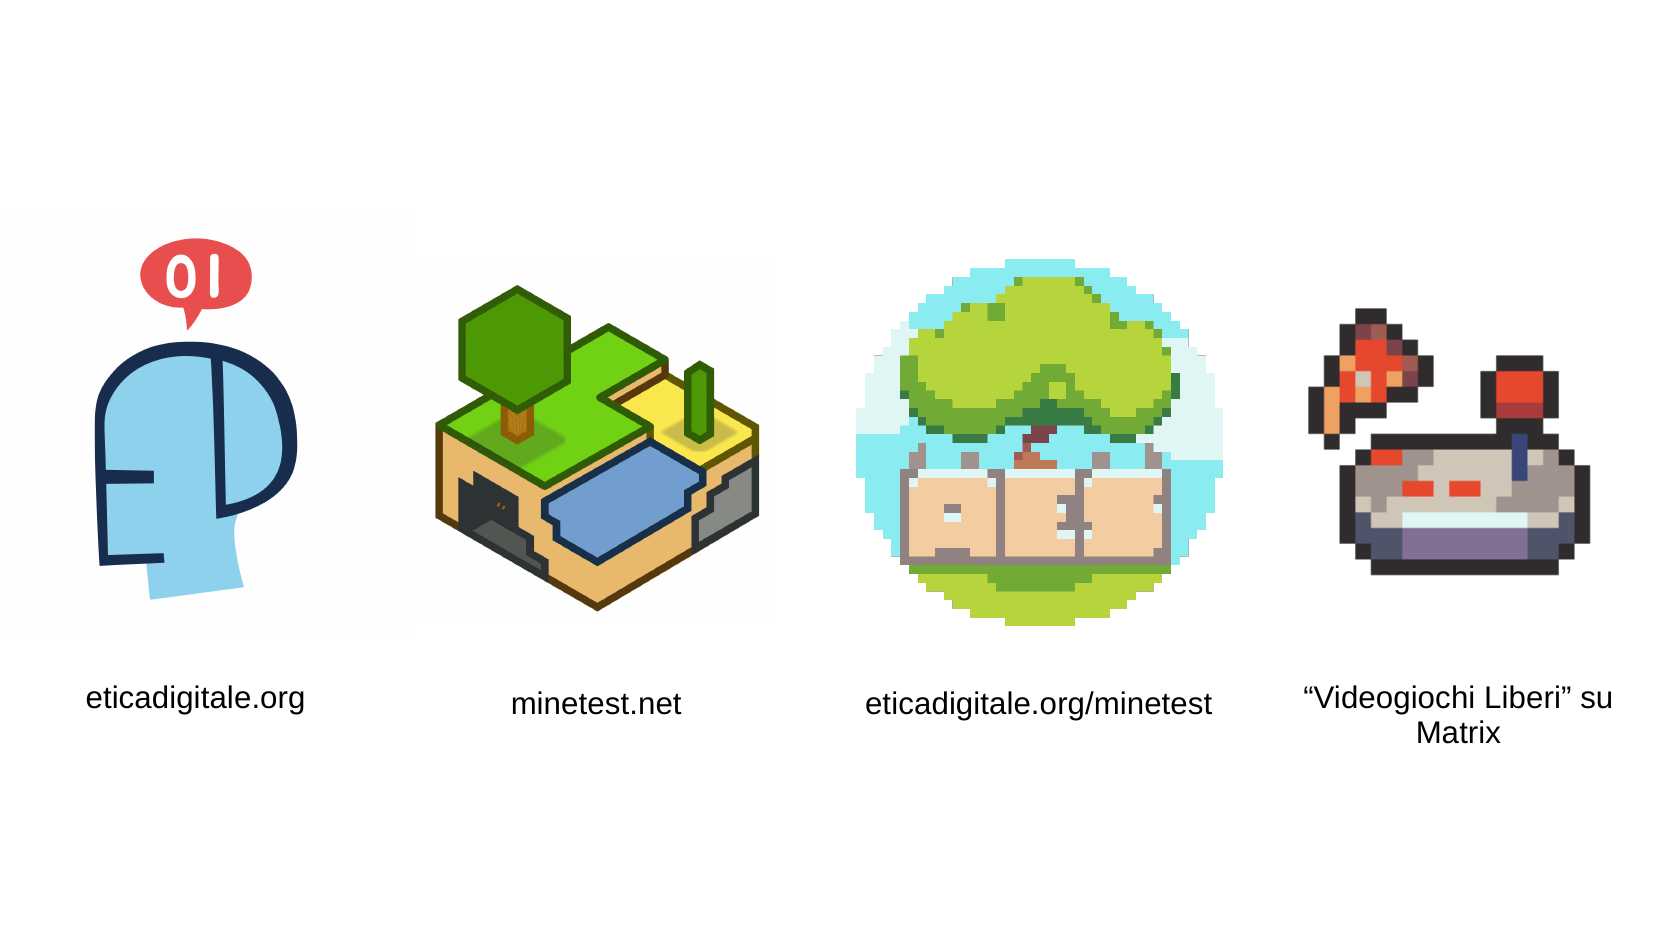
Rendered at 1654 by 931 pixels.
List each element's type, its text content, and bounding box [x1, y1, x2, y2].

text_box eticadigitale.org [70, 673, 325, 723]
text_box eticadigitale.org/minetest [850, 679, 1252, 739]
picture [0, 211, 409, 638]
picture [1293, 293, 1606, 591]
picture [856, 259, 1223, 626]
picture [413, 259, 774, 621]
text_box minetest.net [496, 679, 751, 729]
text_box “Videogiochi Liberi” su Matrix [1257, 673, 1654, 758]
